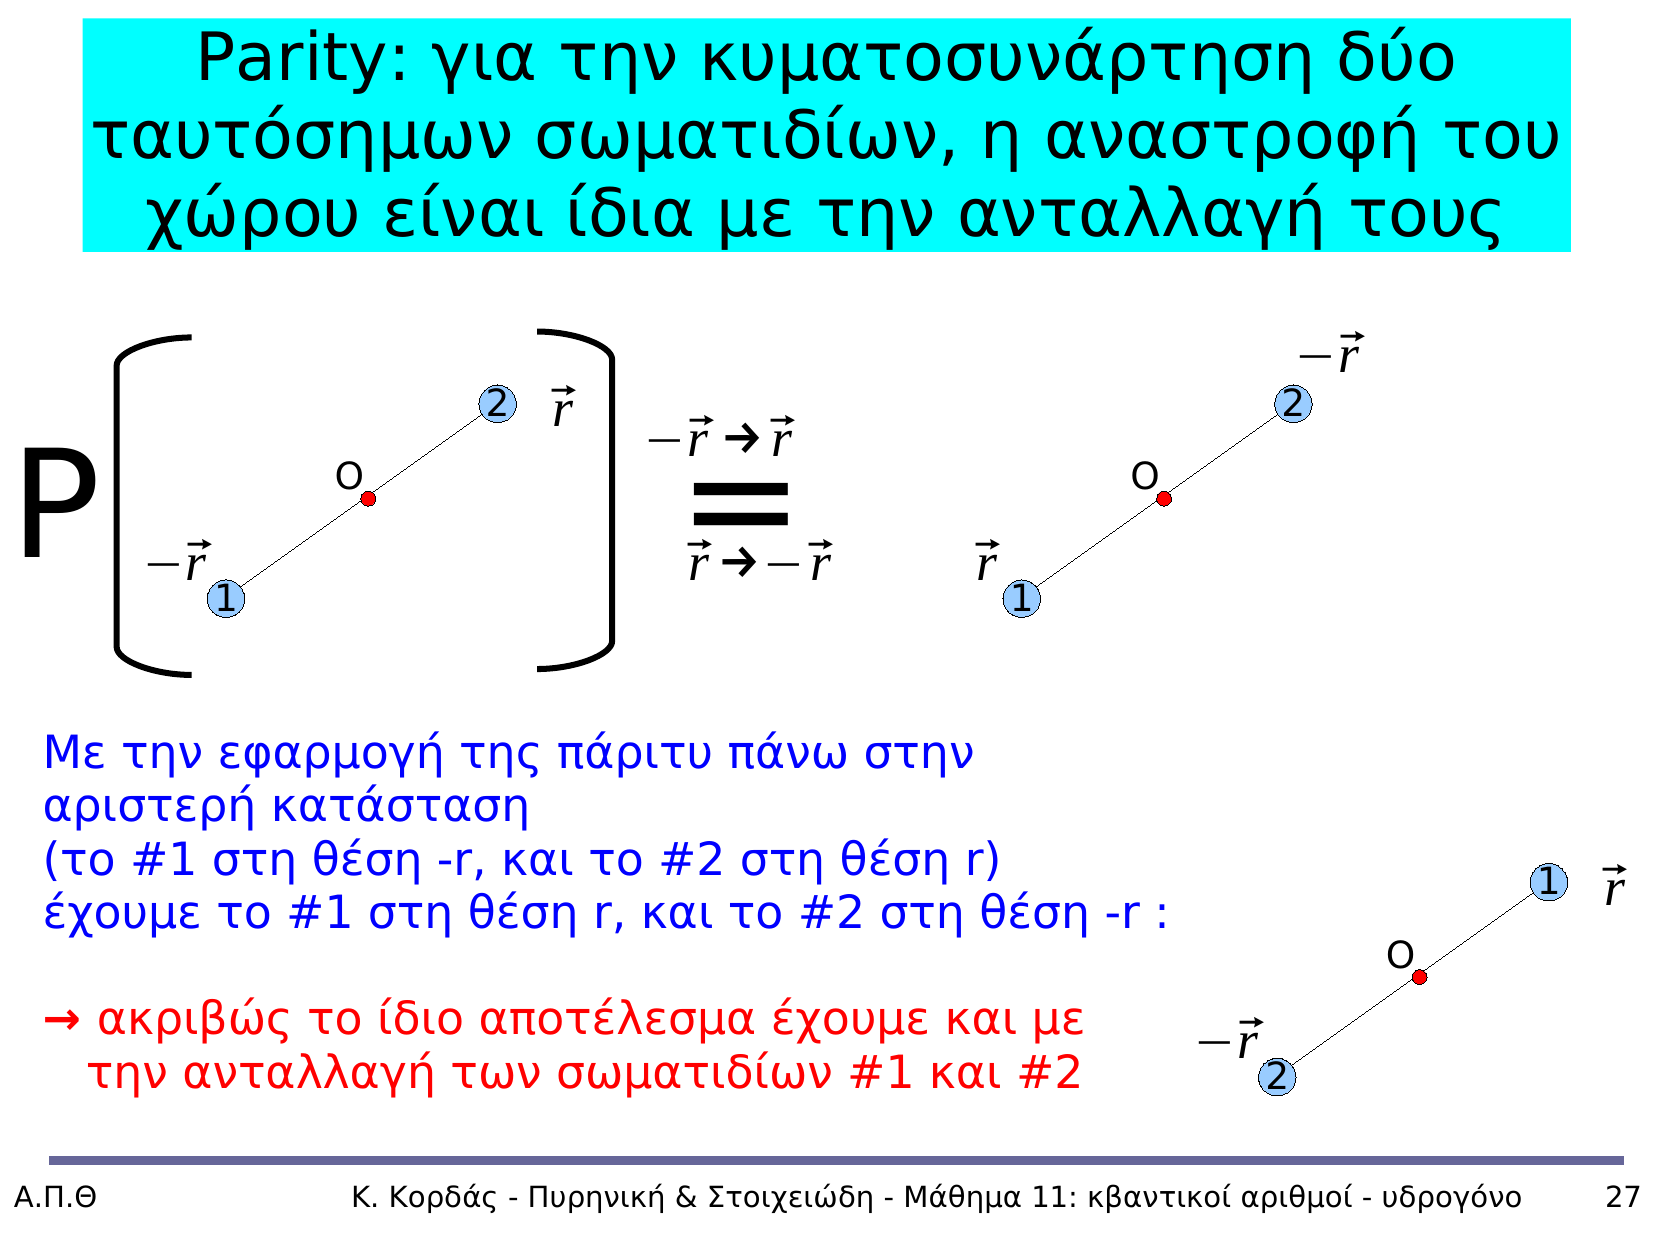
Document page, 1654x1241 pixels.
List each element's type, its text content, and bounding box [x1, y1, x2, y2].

text_box 1 [1002, 579, 1041, 618]
title Parity: για την κυματοσυνάρτηση δύο ταυτόσημων σωματιδίων, η αναστροφή του χώρου είναι ίδια με την ανταλλαγή τους [82, 18, 1571, 252]
text_box P [0, 410, 113, 601]
chart [536, 379, 593, 440]
chart [1587, 858, 1644, 919]
text_box Ο [319, 447, 379, 507]
text_box 2 [1258, 1058, 1297, 1096]
text_box Με την εφαρμογή της πάριτυ πάνω στην αριστερή κατάσταση (το #1 στη θέση -r, και το #2 στη θέση r) έχουμε το #1 στη θέση r, και το #2 στη θέση -r : → ακριβώς το ίδιο αποτέλεσμα έχουμε και με την ανταλλαγή των σωματιδίων #1 και #2 [27, 718, 1191, 1108]
chart [1179, 1011, 1279, 1072]
text_box 2 [478, 384, 517, 423]
text_box Ο [1115, 447, 1175, 507]
chart [128, 533, 228, 594]
text_box Ο [1371, 926, 1431, 985]
text_box 1 [207, 580, 245, 618]
text_box = [663, 404, 819, 595]
chart [671, 533, 850, 594]
chart [959, 533, 1016, 594]
text_box 2 [1274, 386, 1313, 423]
chart [1281, 325, 1381, 386]
chart [630, 409, 811, 470]
text_box 1 [1530, 863, 1568, 901]
